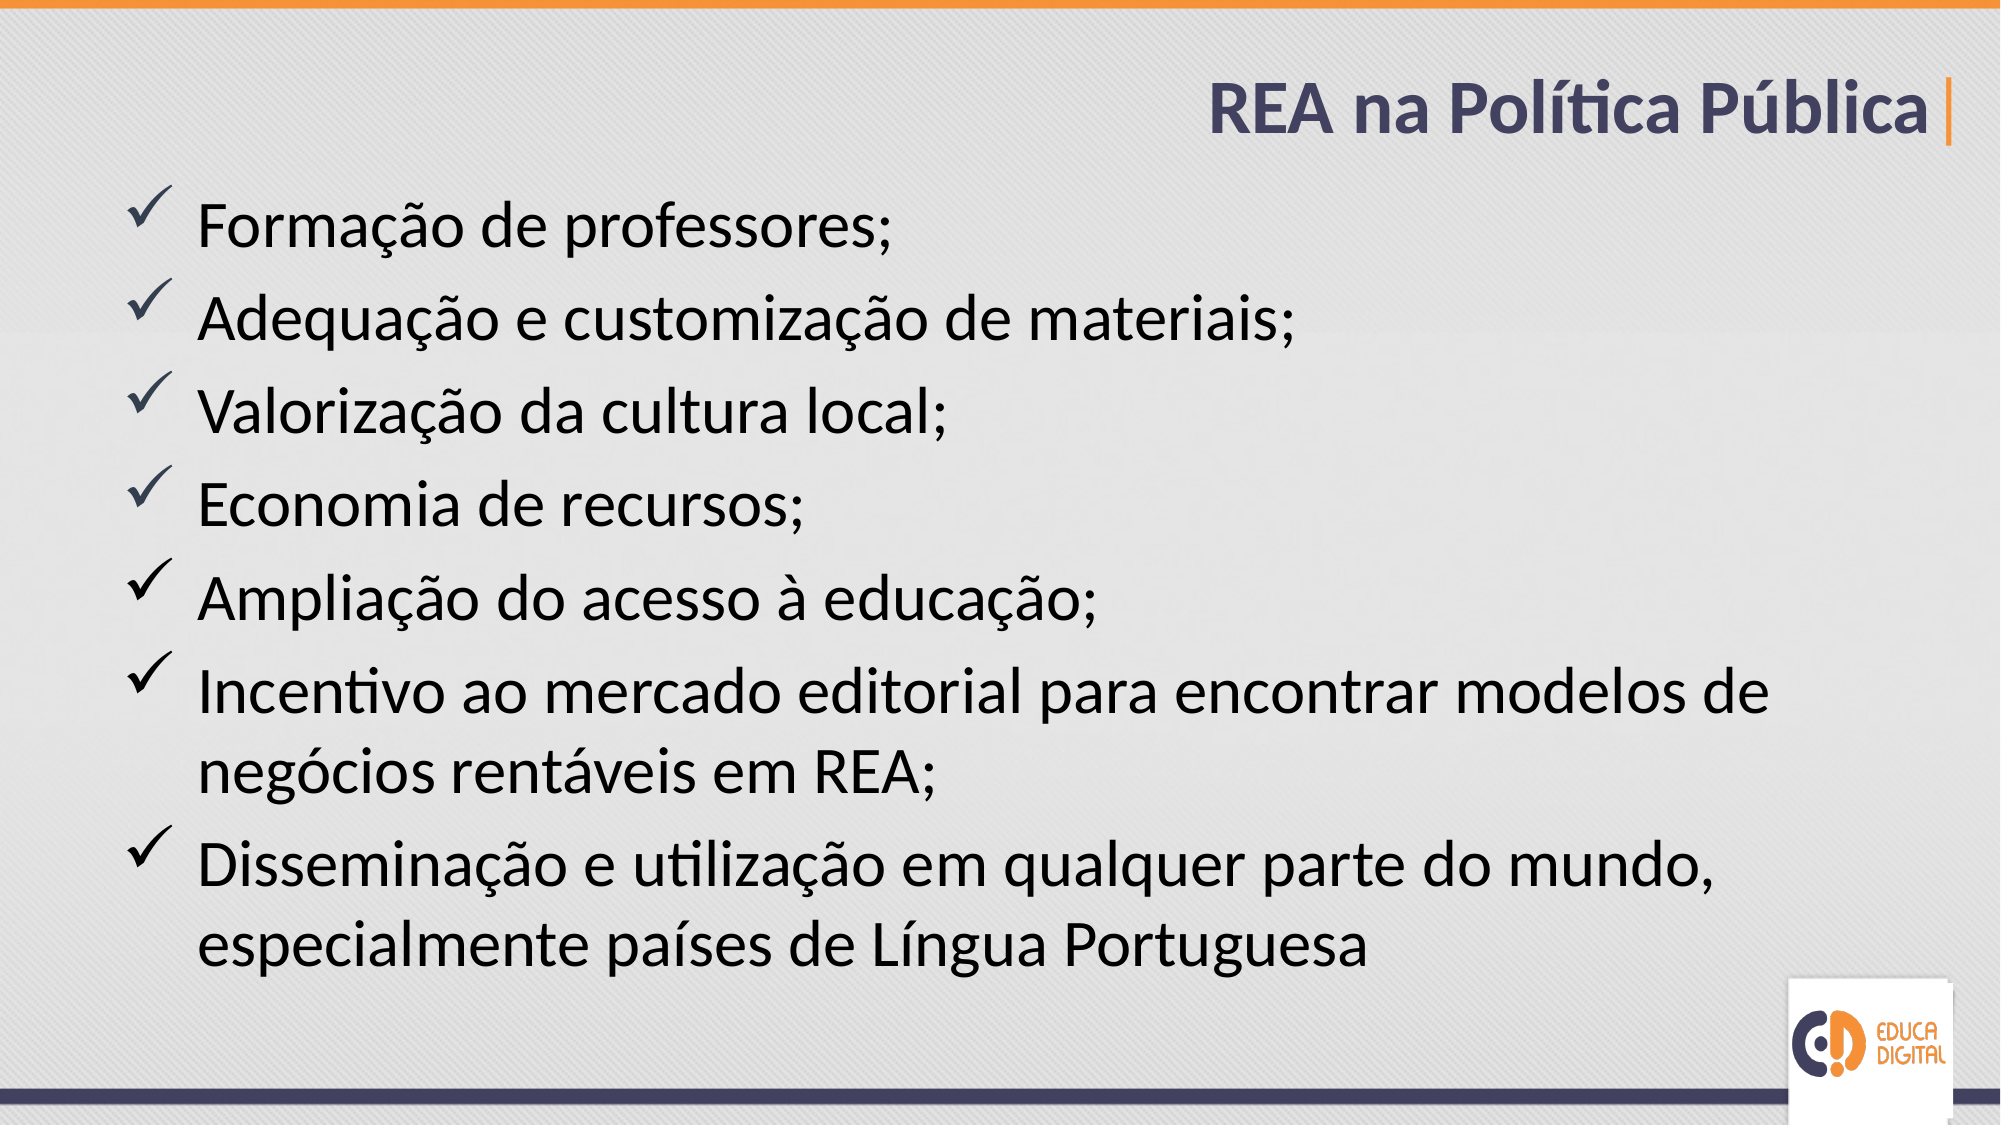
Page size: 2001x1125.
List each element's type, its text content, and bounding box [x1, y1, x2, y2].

text_box REA na Política Pública| [825, 49, 1983, 184]
picture [0, 0, 2001, 1125]
text_box Formação de professores; Adequação e customização de materiais; Valorização da cultura local; Economia de recursos; Ampliação do acesso à educação; Incentivo ao mercado editorial para encontrar modelos de negócios rentáveis em REA; Disseminação e utilização em qualquer parte do mundo, especialmente países de Língua Portuguesa [102, 77, 1903, 853]
text_box [1792, 1115, 1954, 1119]
